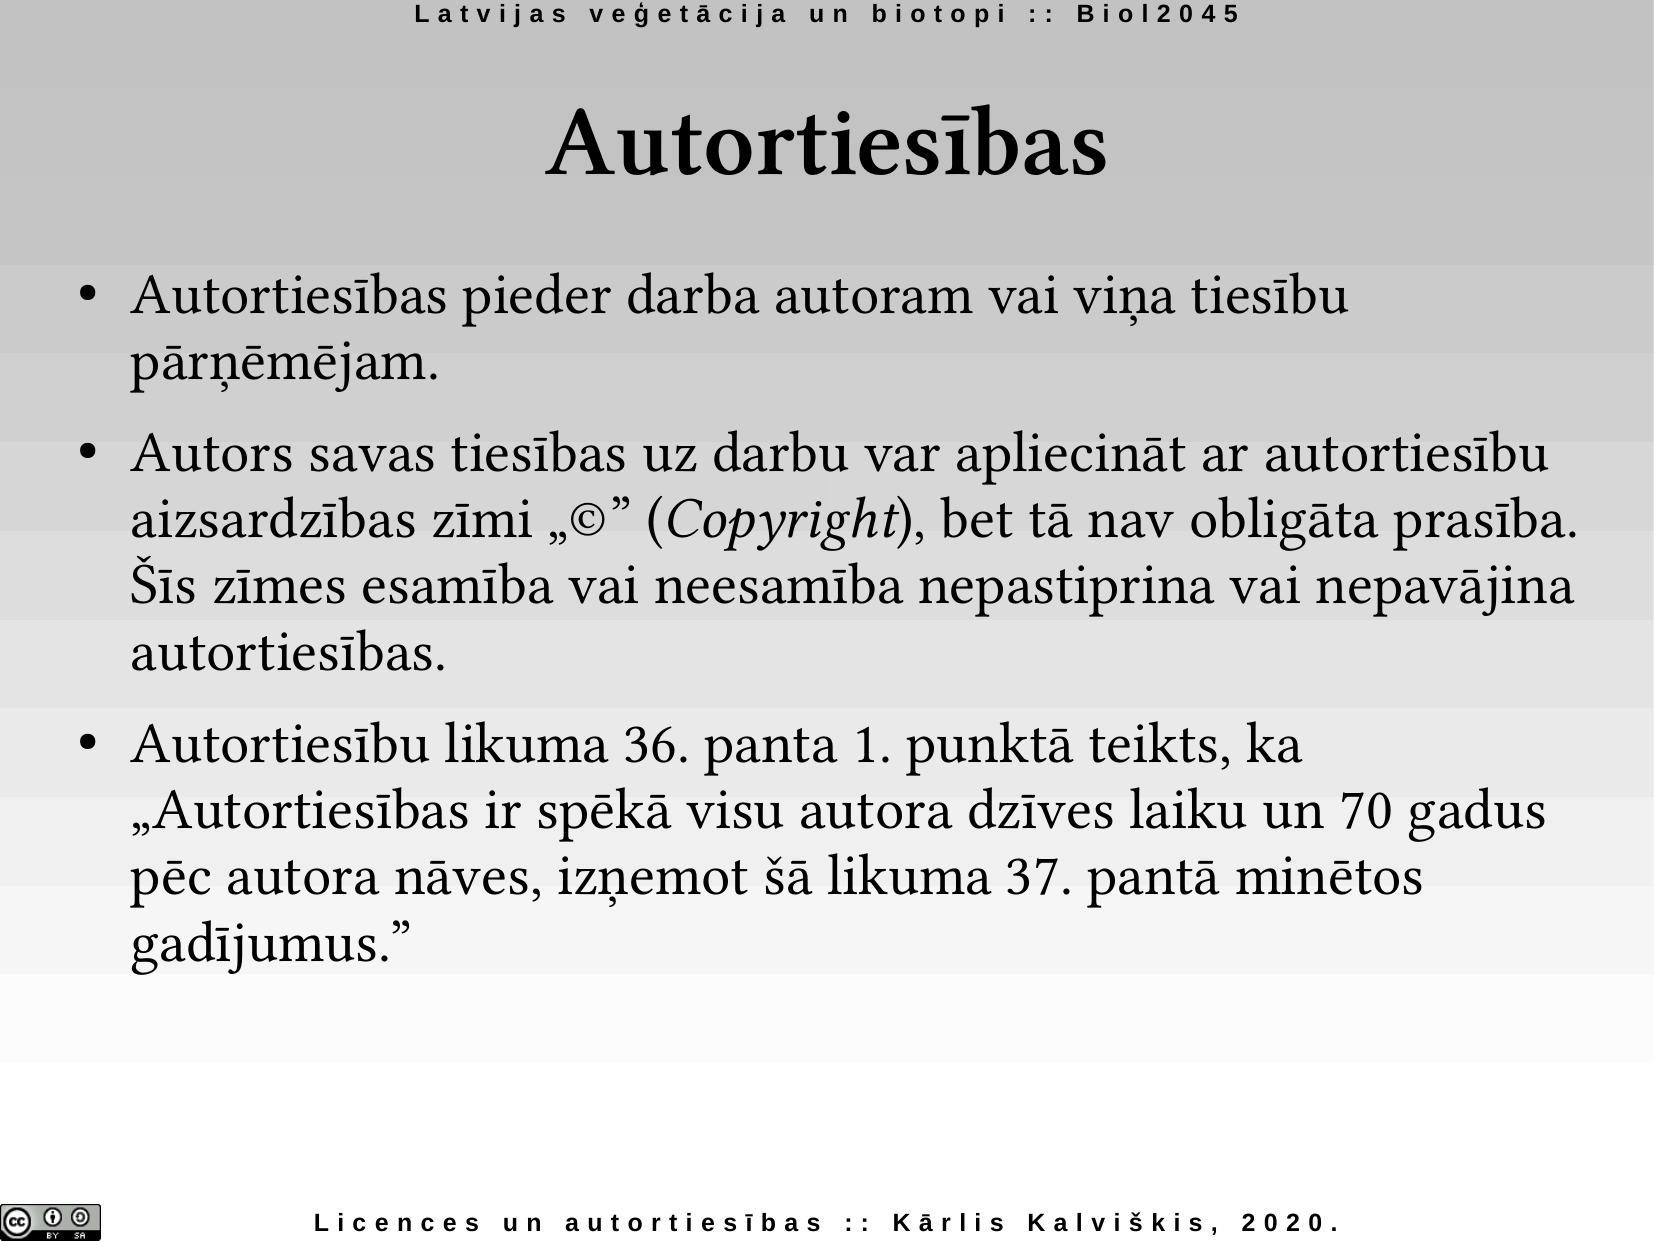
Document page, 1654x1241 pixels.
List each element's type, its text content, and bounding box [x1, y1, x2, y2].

list Autortiesības pieder darba autoram vai viņa tiesību pārņēmējam. Autors savas tiesības uz darbu var apliecināt ar autortiesību aizsardzības zīmi „©” (Copyright), bet tā nav obligāta prasība. Šīs zīmes esamība vai neesamība nepastiprina vai nepavājina autortiesības. Autortiesību likuma 36. panta 1. punktā teikts, ka „Autortiesības ir spēkā visu autora dzīves laiku un 70 gadus pēc autora nāves, izņemot šā likuma 37. pantā minētos gadījumus.” [59, 261, 1596, 981]
picture [0, 0, 1654, 1241]
title Autortiesības [59, 37, 1596, 246]
